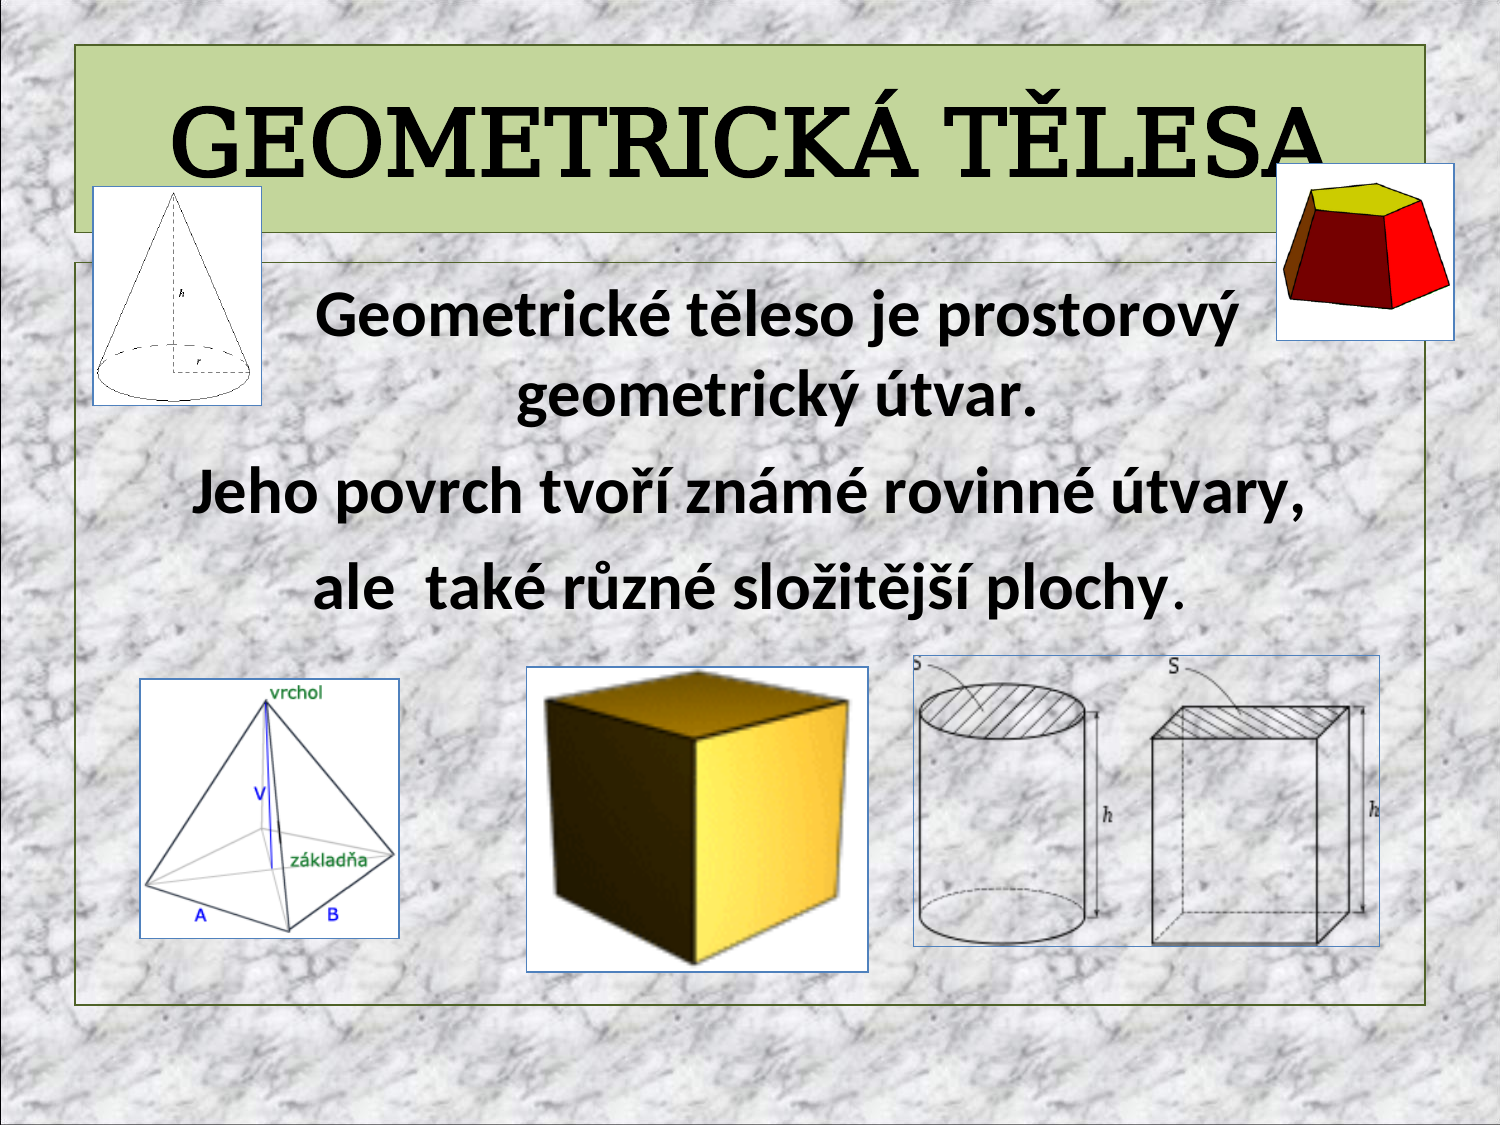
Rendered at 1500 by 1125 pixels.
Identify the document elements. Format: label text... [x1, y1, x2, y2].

list Geometrické těleso je prostorový geometrický útvar. Jeho povrch tvoří známé rovinné útvary, ale také různé složitější plochy. [75, 262, 1426, 1006]
title GEOMETRICKÁ TĚLESA [75, 45, 1426, 233]
picture [0, 0, 1500, 1125]
